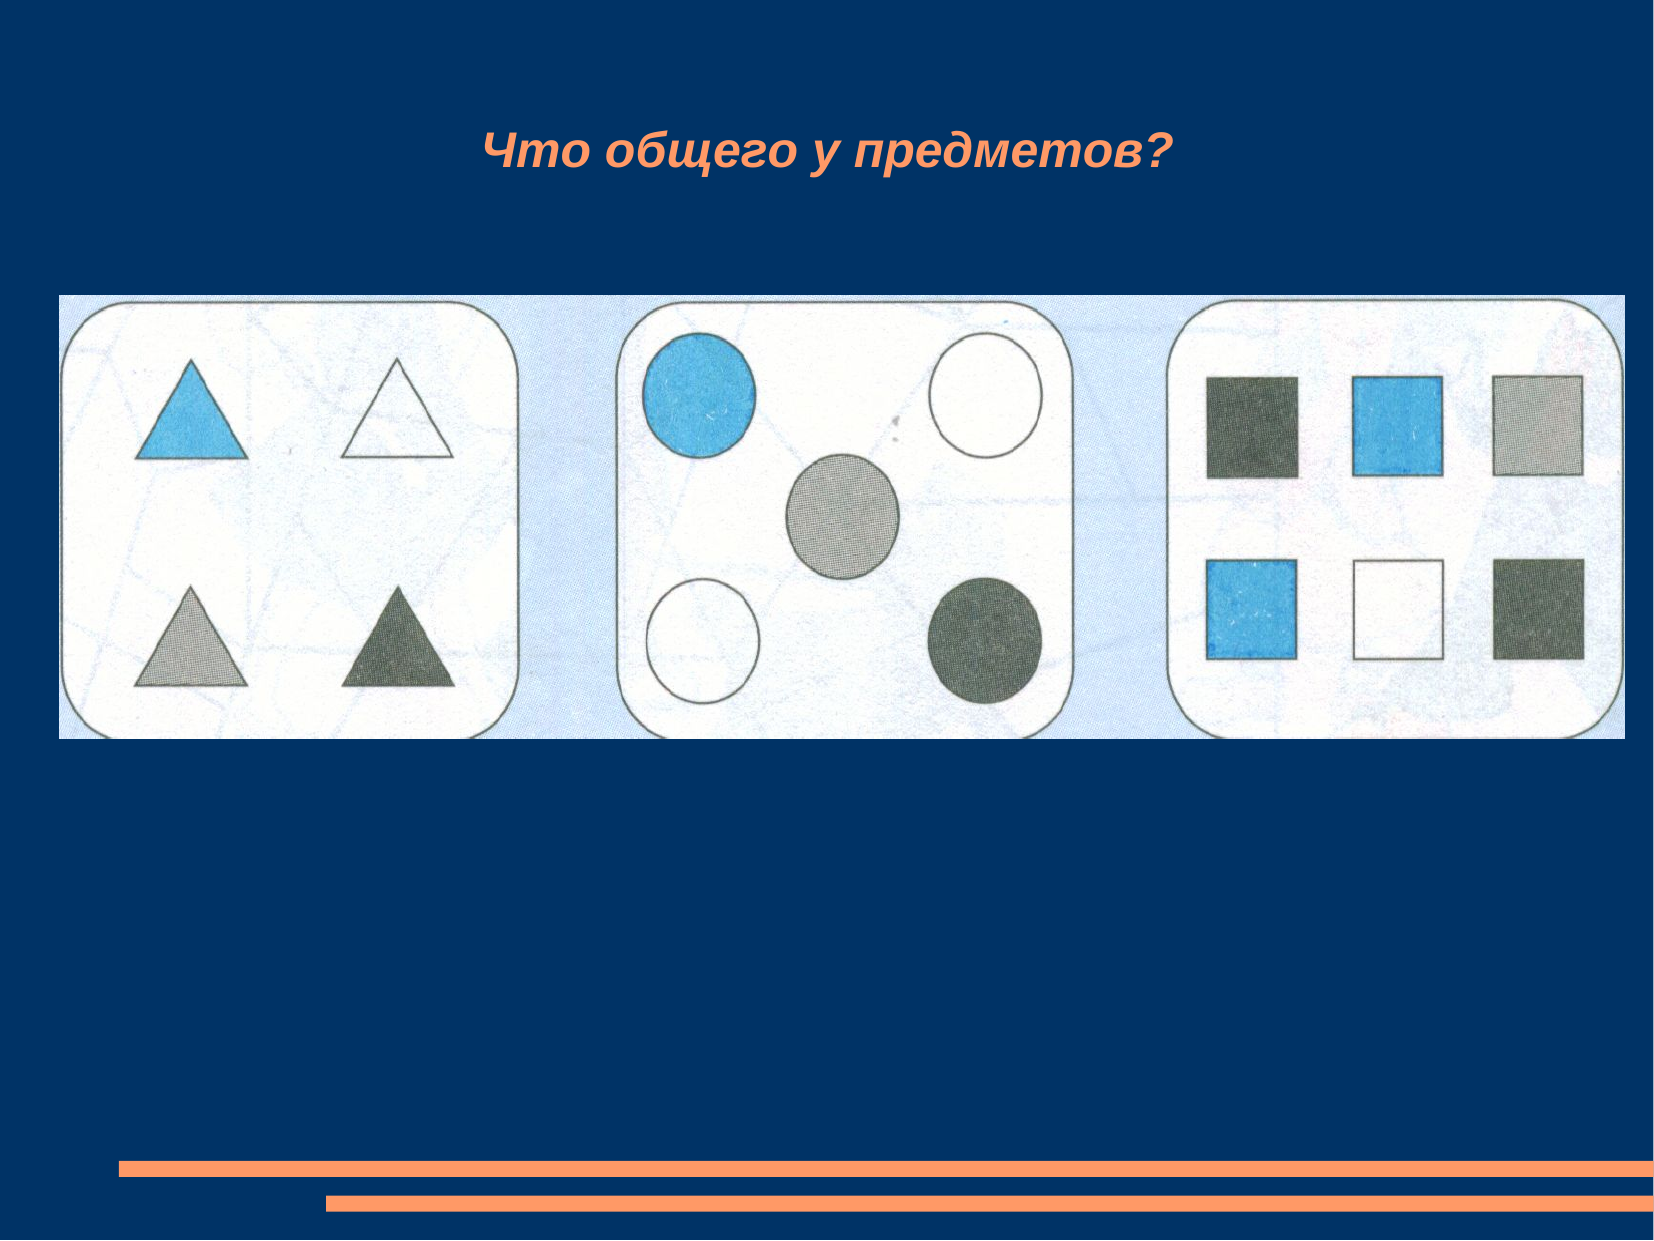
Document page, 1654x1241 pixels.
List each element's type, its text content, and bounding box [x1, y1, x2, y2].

title Что общего у предметов? [121, 46, 1534, 254]
picture [59, 295, 1625, 739]
